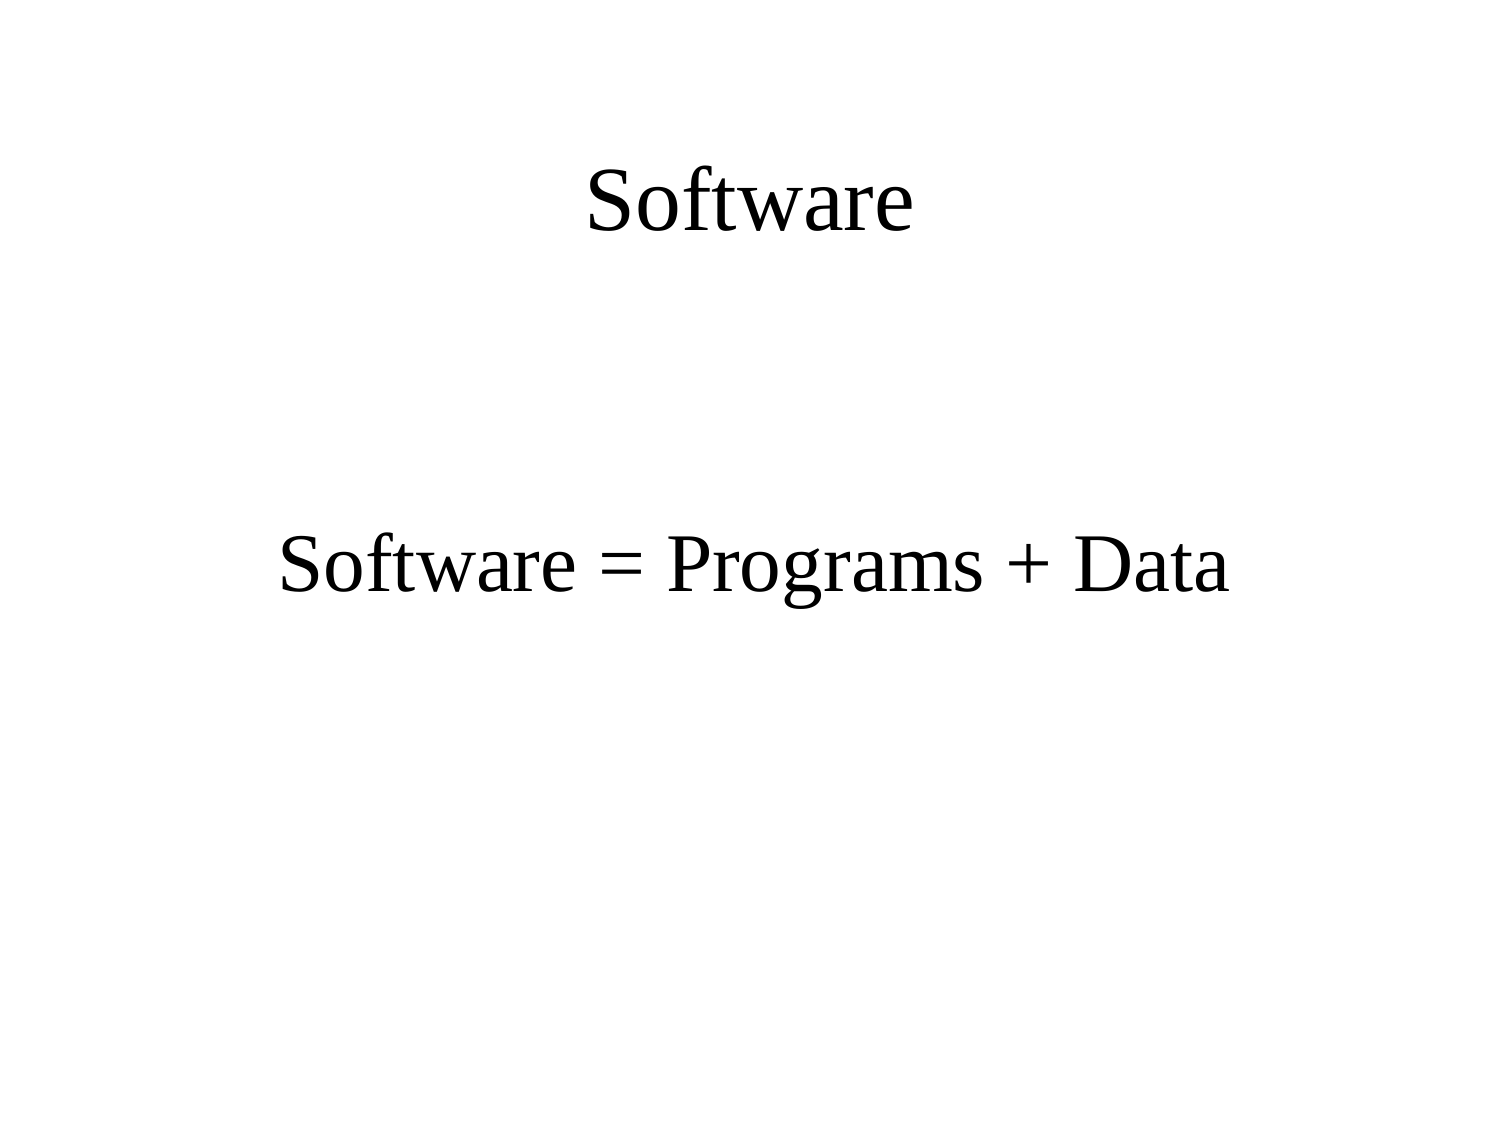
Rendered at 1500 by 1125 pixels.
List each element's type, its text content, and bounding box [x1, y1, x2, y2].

title Software [112, 99, 1388, 288]
text_box Software = Programs + Data [262, 500, 1376, 616]
